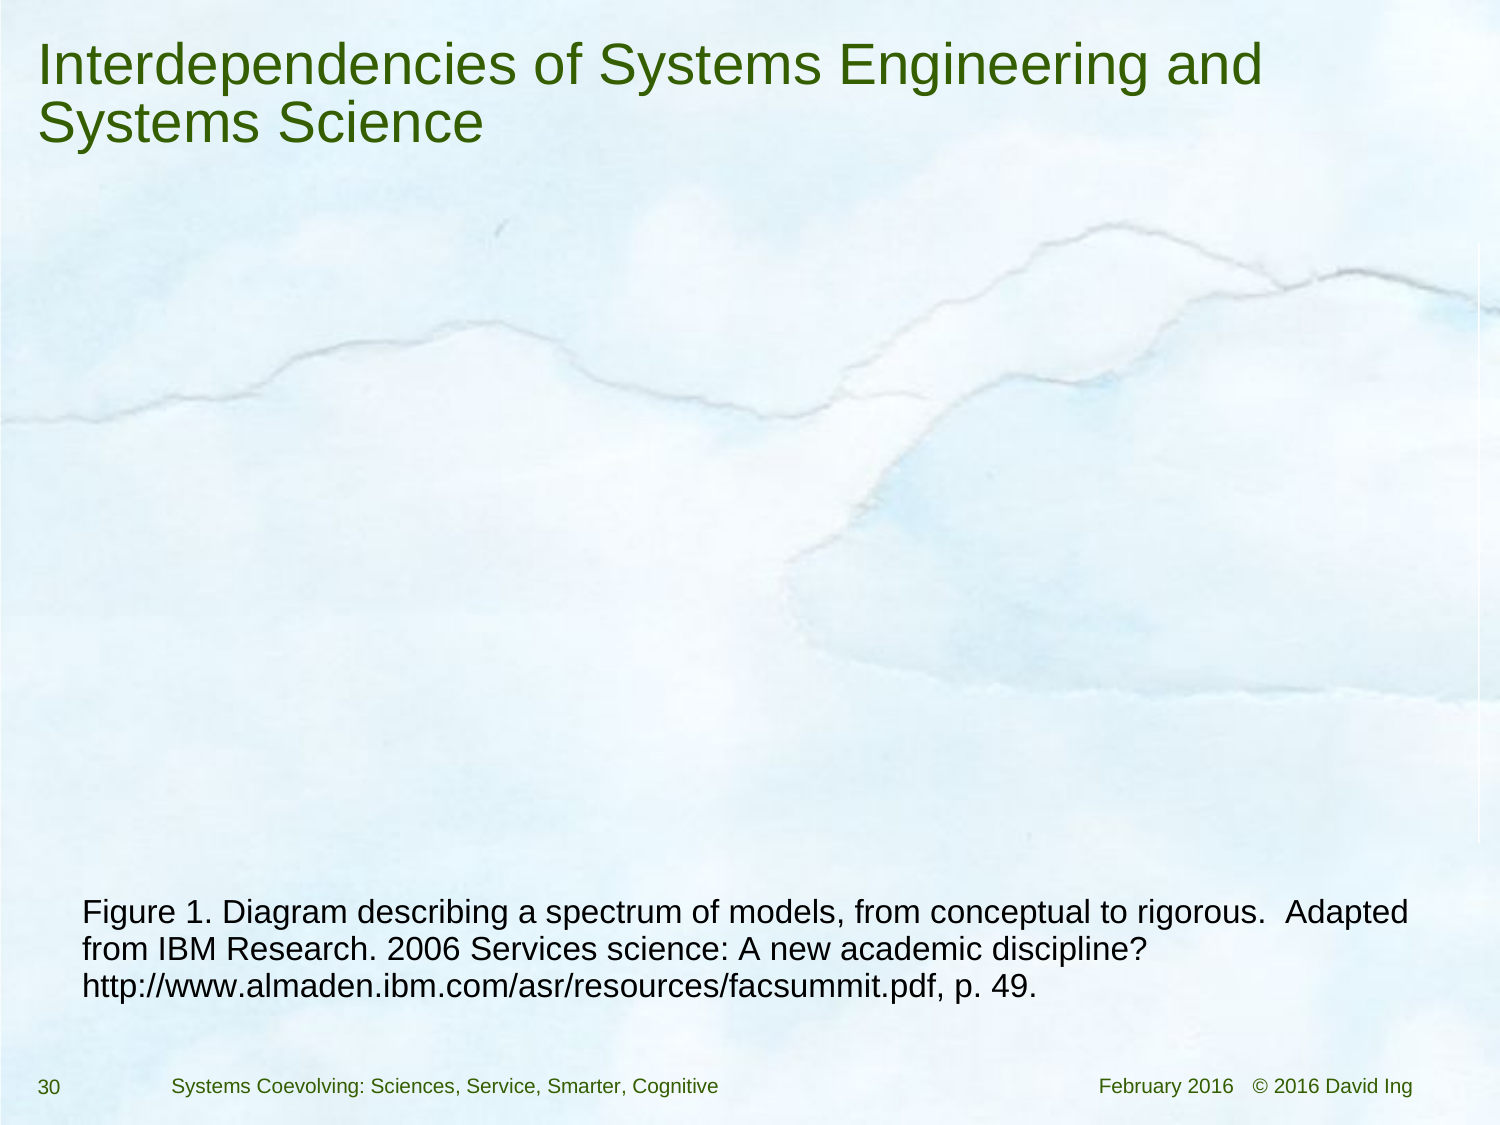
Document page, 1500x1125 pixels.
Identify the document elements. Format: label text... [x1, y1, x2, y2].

text_box Figure 1. Diagram describing a spectrum of models, from conceptual to rigorous. Adapted from IBM Research. 2006 Services science: A new academic discipline? http://www.almaden.ibm.com/asr/resources/facsummit.pdf, p. 49. [67, 885, 1460, 1027]
picture [0, 0, 1500, 1125]
title Interdependencies of Systems Engineering and Systems Science [37, 37, 1463, 217]
